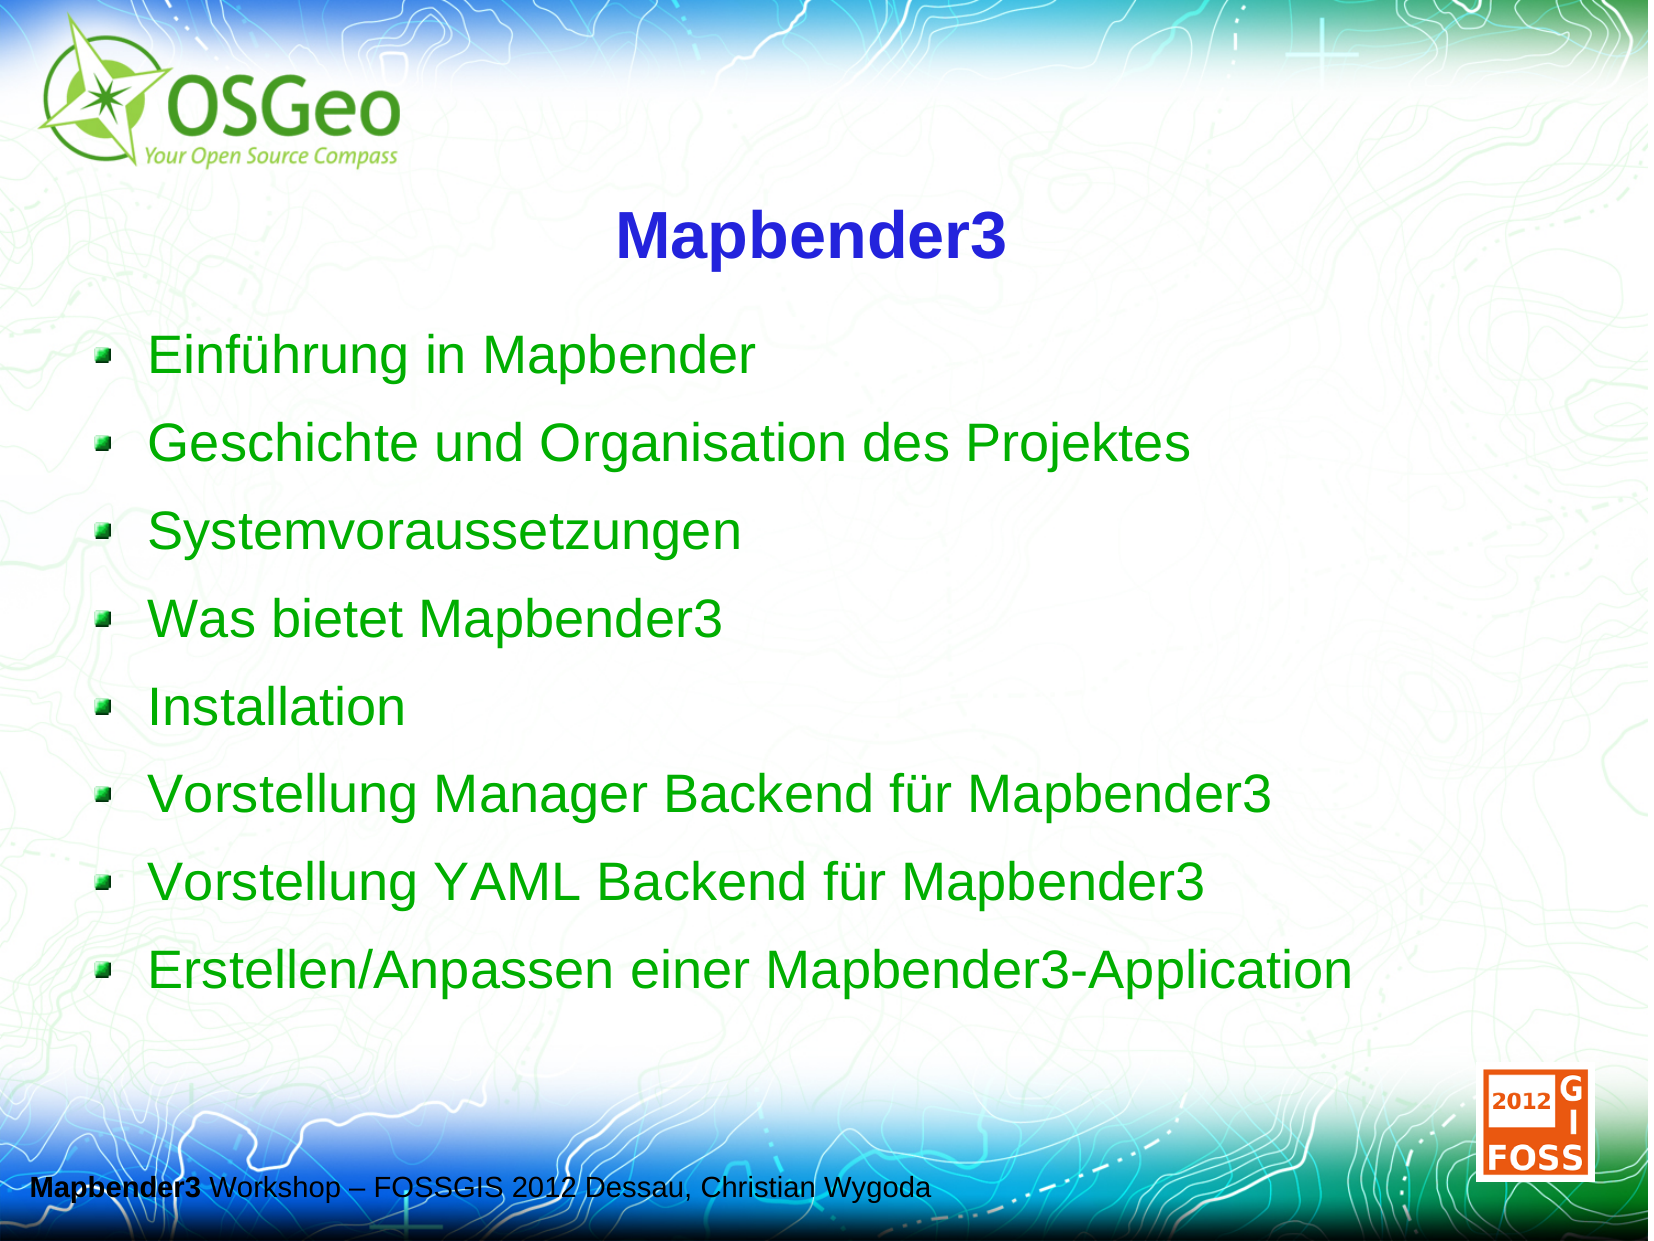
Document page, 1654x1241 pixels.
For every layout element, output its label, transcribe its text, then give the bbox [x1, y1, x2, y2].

picture [0, 0, 1648, 1241]
list Einführung in Mapbender Geschichte und Organisation des Projektes Systemvoraussetzungen Was bietet Mapbender3 Installation Vorstellung Manager Backend für Mapbender3 Vorstellung YAML Backend für Mapbender3 Erstellen/Anpassen einer Mapbender3-Application [76, 324, 1565, 1144]
title Mapbender3 [76, 147, 1565, 323]
